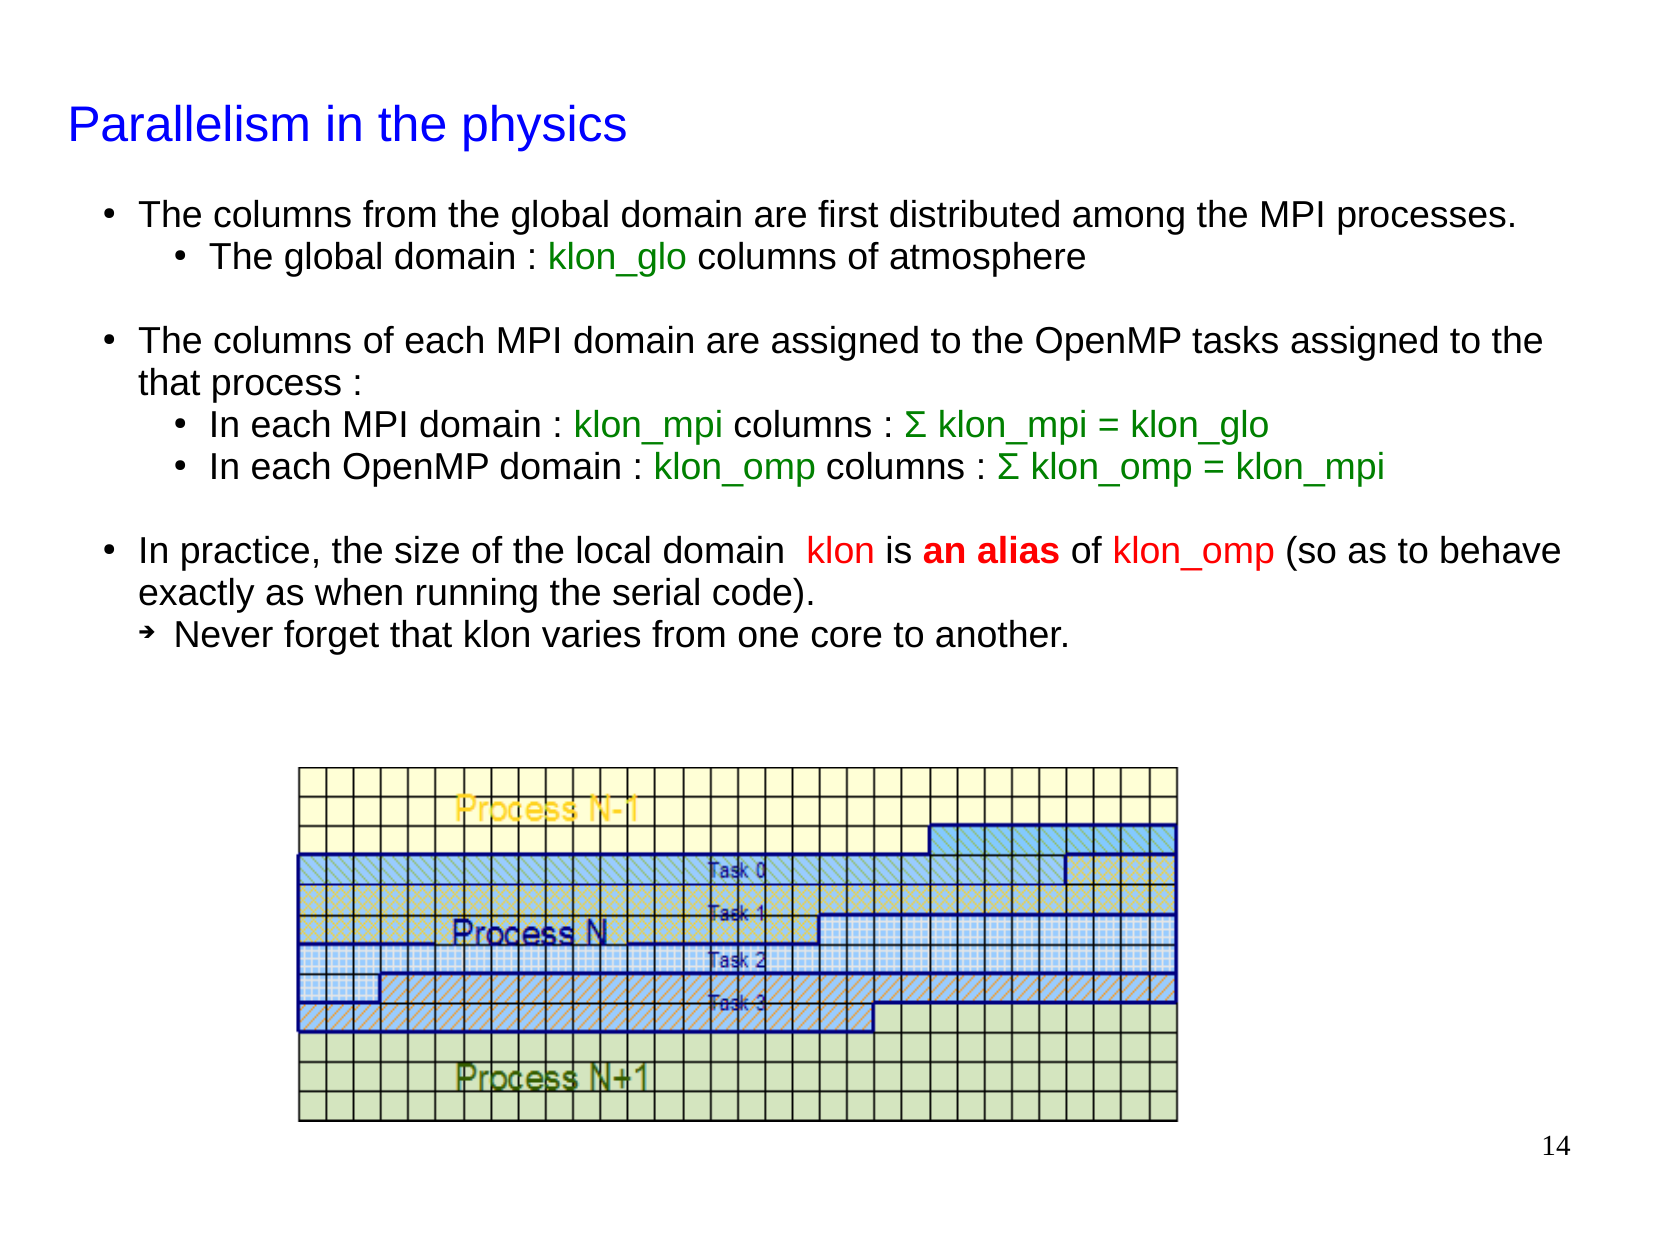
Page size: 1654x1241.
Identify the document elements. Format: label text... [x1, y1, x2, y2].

text_box Parallelism in the physics The columns from the global domain are first distributed among the MPI processes. The global domain : klon_glo columns of atmosphere The columns of each MPI domain are assigned to the OpenMP tasks assigned to the that process : In each MPI domain : klon_mpi columns : Σ klon_mpi = klon_glo In each OpenMP domain : klon_omp columns : Σ klon_omp = klon_mpi In practice, the size of the local domain klon is an alias of klon_omp (so as to behave exactly as when running the serial code). Never forget that klon varies from one core to another. [52, 88, 1618, 1152]
picture [295, 767, 1182, 1123]
